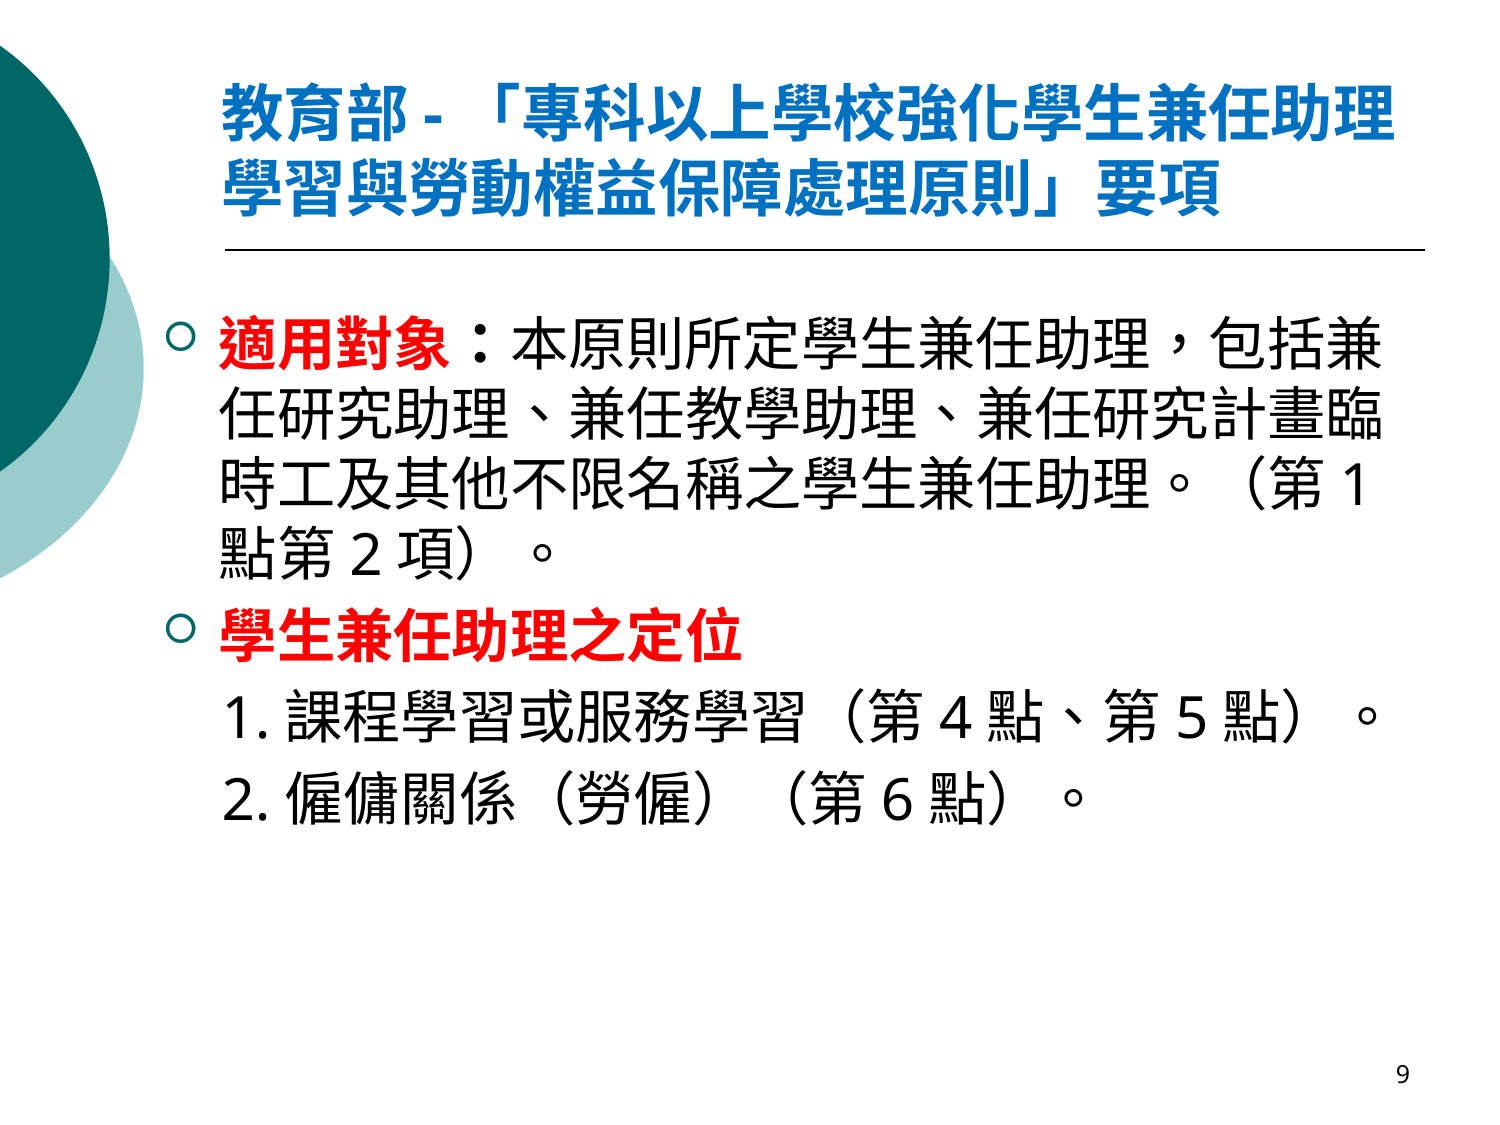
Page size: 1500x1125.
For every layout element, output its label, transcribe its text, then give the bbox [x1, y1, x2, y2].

title 教育部-「專科以上學校強化學生兼任助理學習與勞動權益保障處理原則」要項 [206, 78, 1444, 232]
list 適用對象：本原則所定學生兼任助理，包括兼任研究助理、兼任教學助理、兼任研究計畫臨時工及其他不限名稱之學生兼任助理。（第1點第2項）。 學生兼任助理之定位 1.課程學習或服務學習（第4點、第5點）。 2.僱傭關係（勞僱）（第6點）。 [147, 299, 1447, 965]
slide_number <number> [1074, 1025, 1425, 1100]
